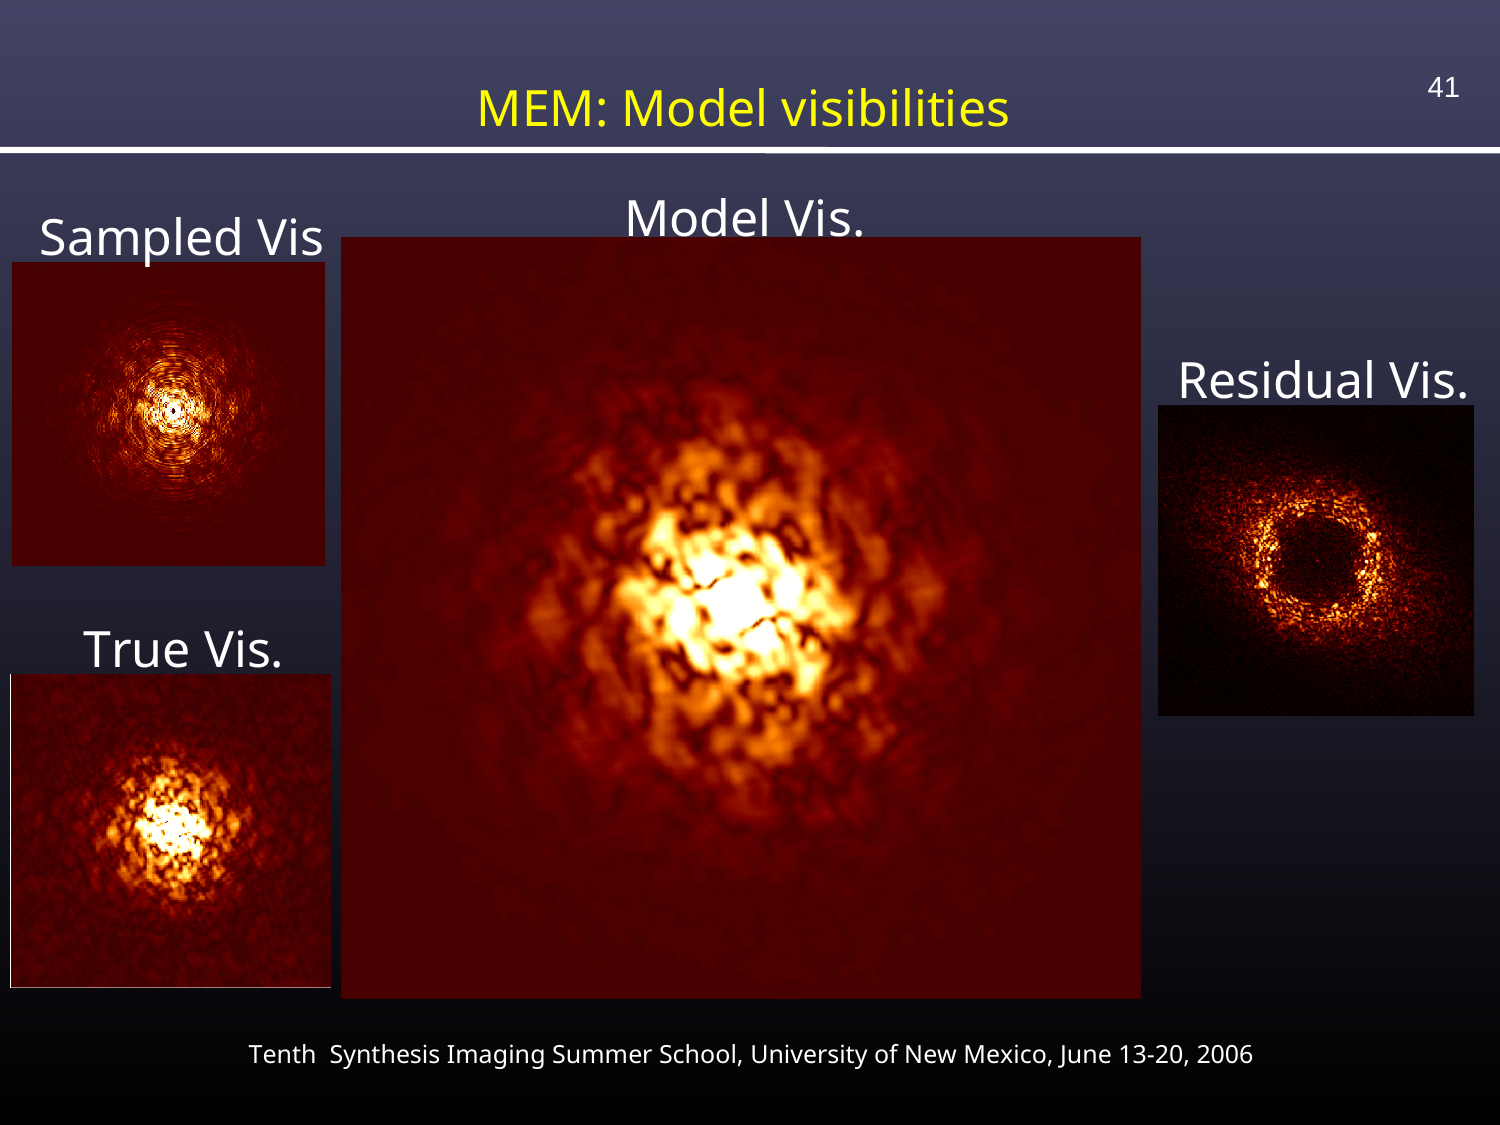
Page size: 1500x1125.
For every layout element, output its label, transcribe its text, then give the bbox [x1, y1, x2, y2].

title MEM: Model visibilities [112, 62, 1375, 151]
text_box Model Vis. [609, 174, 891, 260]
text_box Residual Vis. [1162, 337, 1500, 423]
picture [12, 262, 325, 566]
text_box Sampled Vis [24, 194, 358, 279]
picture [341, 237, 1141, 999]
picture [1158, 405, 1474, 716]
text_box True Vis. [68, 606, 314, 692]
picture [10, 674, 331, 988]
